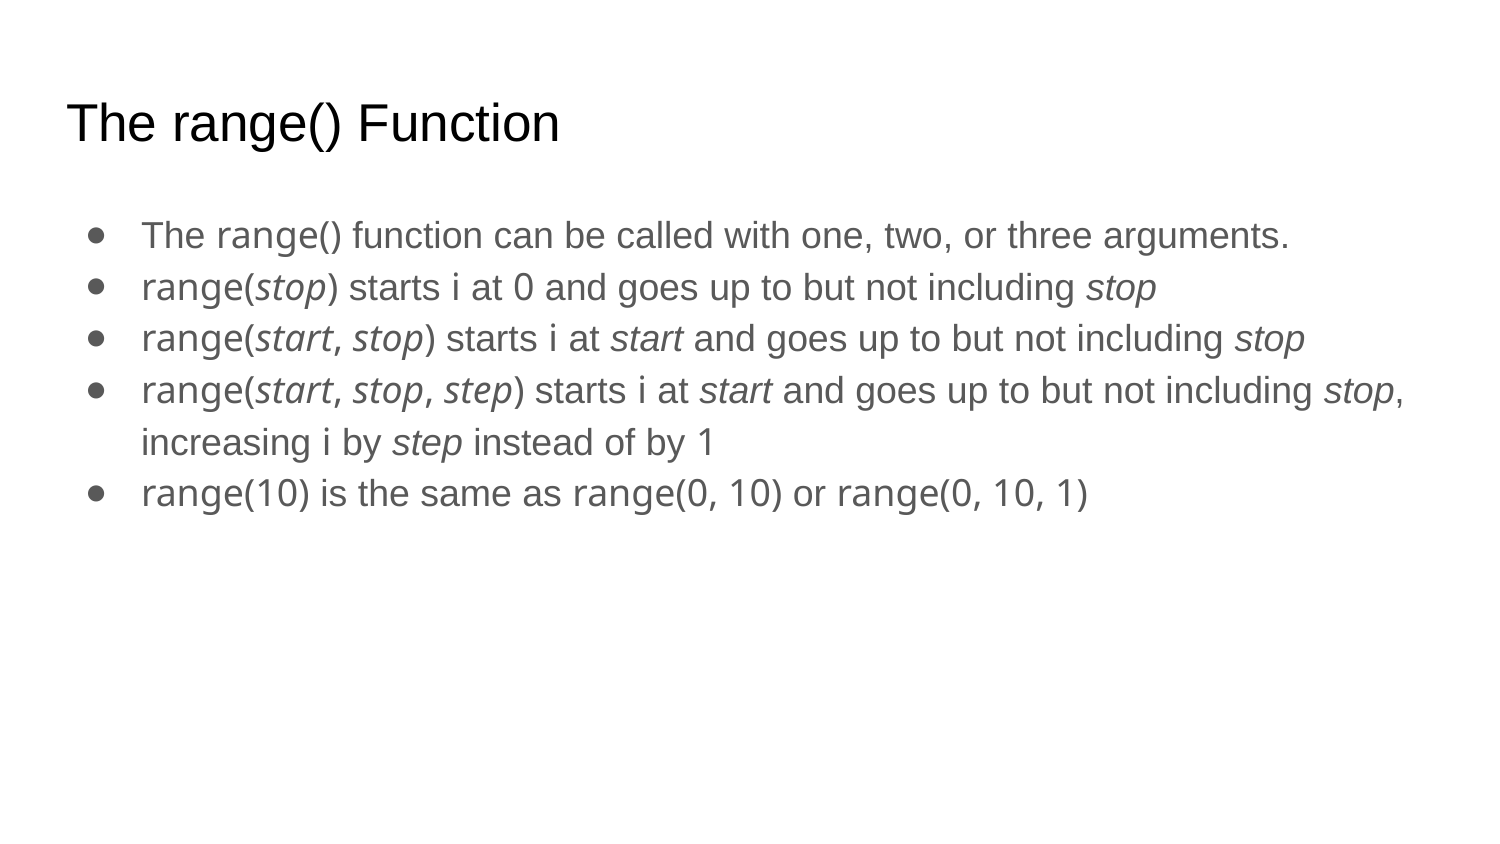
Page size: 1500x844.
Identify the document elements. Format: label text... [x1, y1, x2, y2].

title The range() Function [51, 72, 1449, 167]
list The range() function can be called with one, two, or three arguments. range(stop) starts i at 0 and goes up to but not including stop range(start, stop) starts i at start and goes up to but not including stop range(start, stop, step) starts i at start and goes up to but not including stop, increasing i by step instead of by 1 range(10) is the same as range(0, 10) or range(0, 10, 1) [51, 189, 1449, 750]
